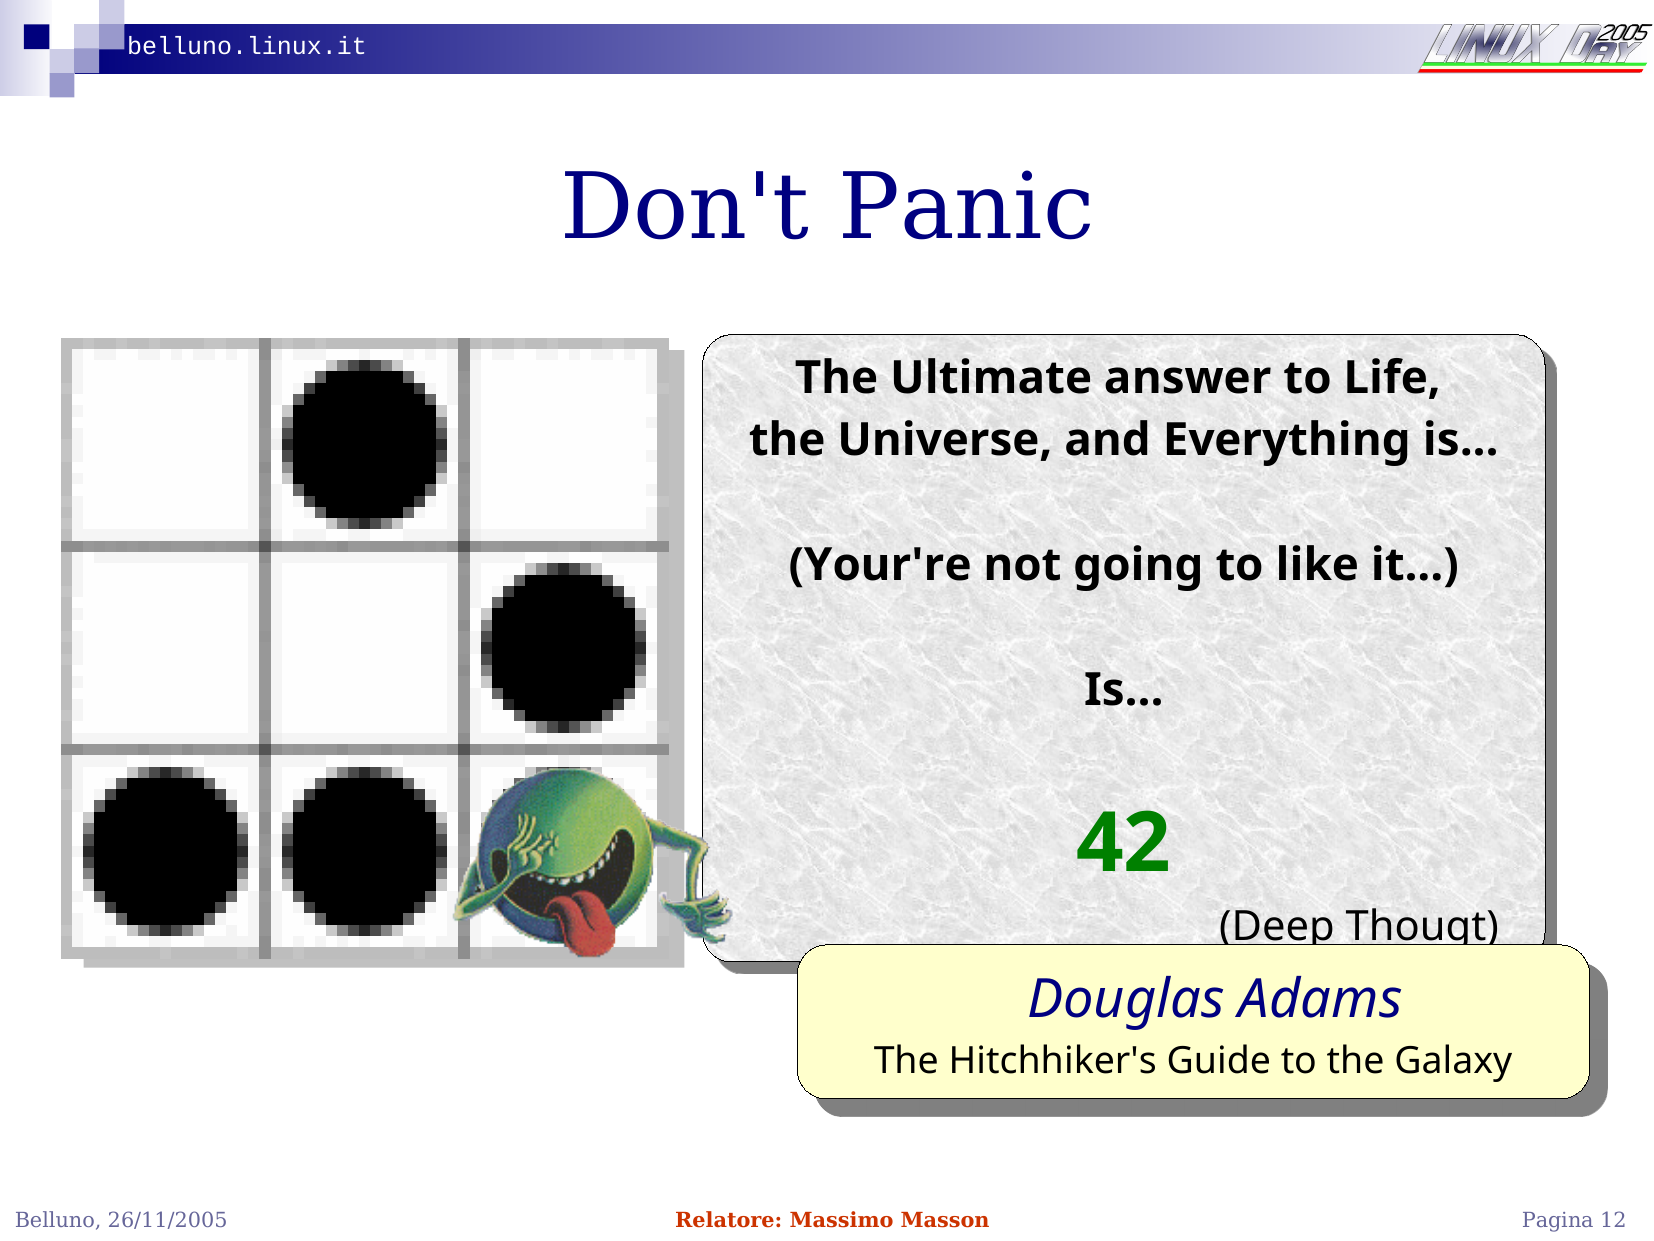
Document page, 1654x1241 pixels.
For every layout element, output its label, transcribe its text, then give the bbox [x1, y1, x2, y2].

text_box [669, 350, 685, 765]
picture [1417, 24, 1654, 73]
text_box The Ultimate answer to Life, the Universe, and Everything is... (Your're not going to like it...) Is... 42 (Deep Thougt) [702, 334, 1546, 962]
title Don't Panic [121, 98, 1534, 315]
text_box Douglas Adams The Hitchhiker's Guide to the Galaxy [797, 944, 1590, 1099]
text_box [83, 959, 685, 968]
picture [61, 338, 741, 965]
